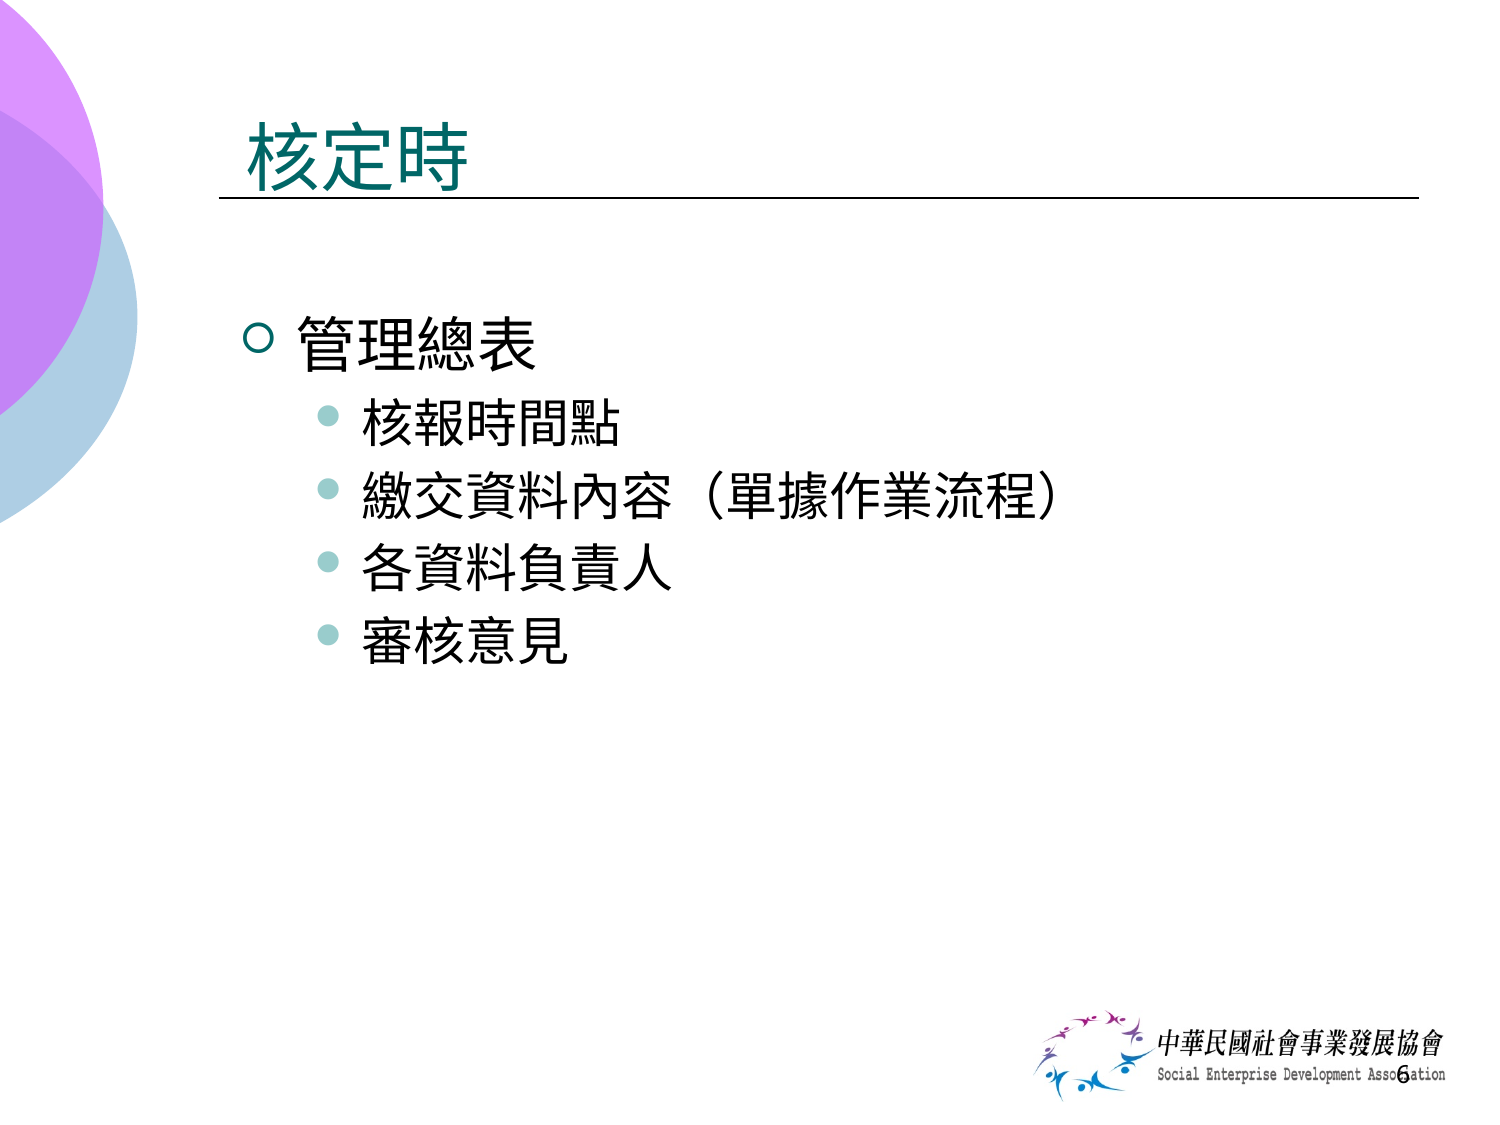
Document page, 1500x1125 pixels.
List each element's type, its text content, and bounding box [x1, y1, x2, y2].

text_box <編號> [1074, 1025, 1425, 1100]
text_box 管理總表 核報時間點 繳交資料內容（單據作業流程） 各資料負責人 審核意見 [224, 299, 1425, 975]
picture [1033, 1010, 1447, 1102]
text_box 核定時 [230, 54, 1430, 208]
